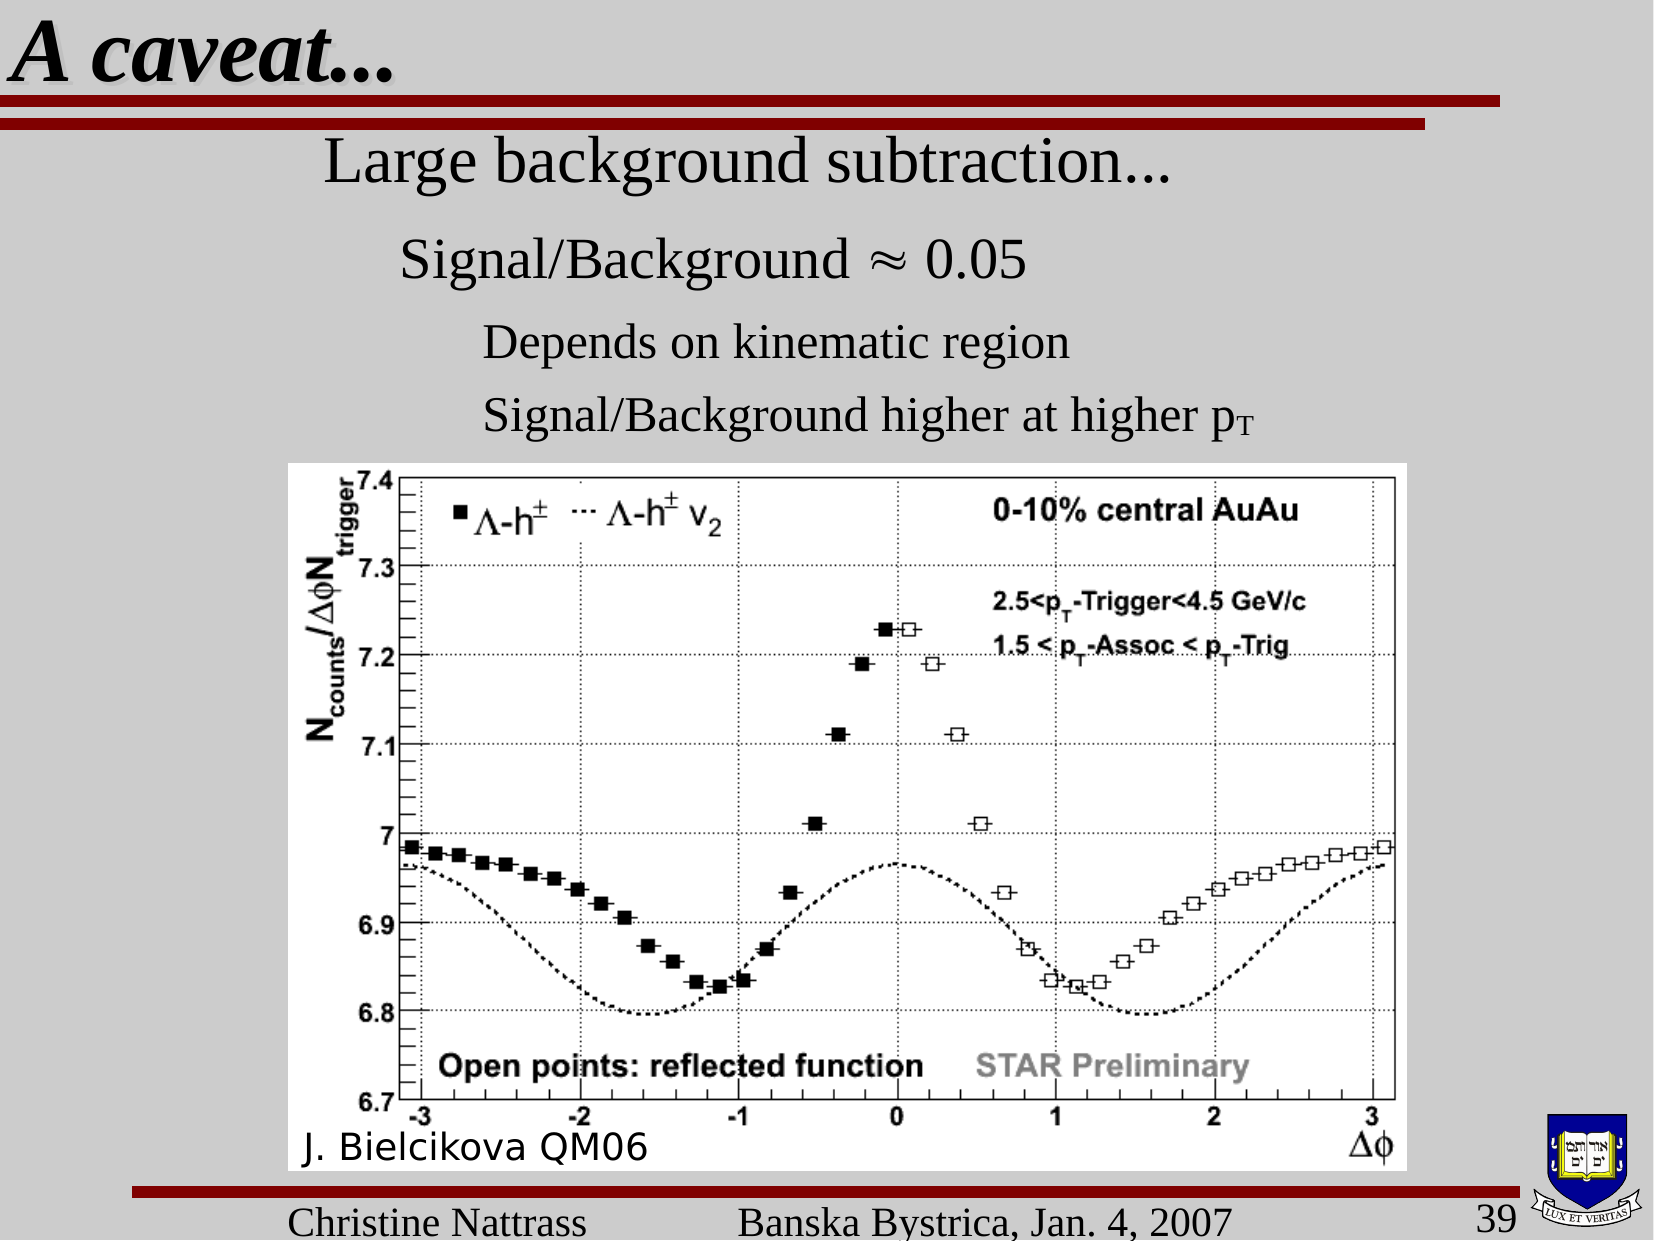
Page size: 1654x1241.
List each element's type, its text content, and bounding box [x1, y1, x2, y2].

picture [288, 463, 1407, 1171]
picture [1530, 1114, 1643, 1227]
text_box J. Bielcikova QM06 [288, 1118, 1189, 1178]
list Large background subtraction... Signal/Background  0.05 Depends on kinematic region Signal/Background higher at higher pT [305, 122, 1426, 927]
title A caveat... [11, 0, 1512, 154]
